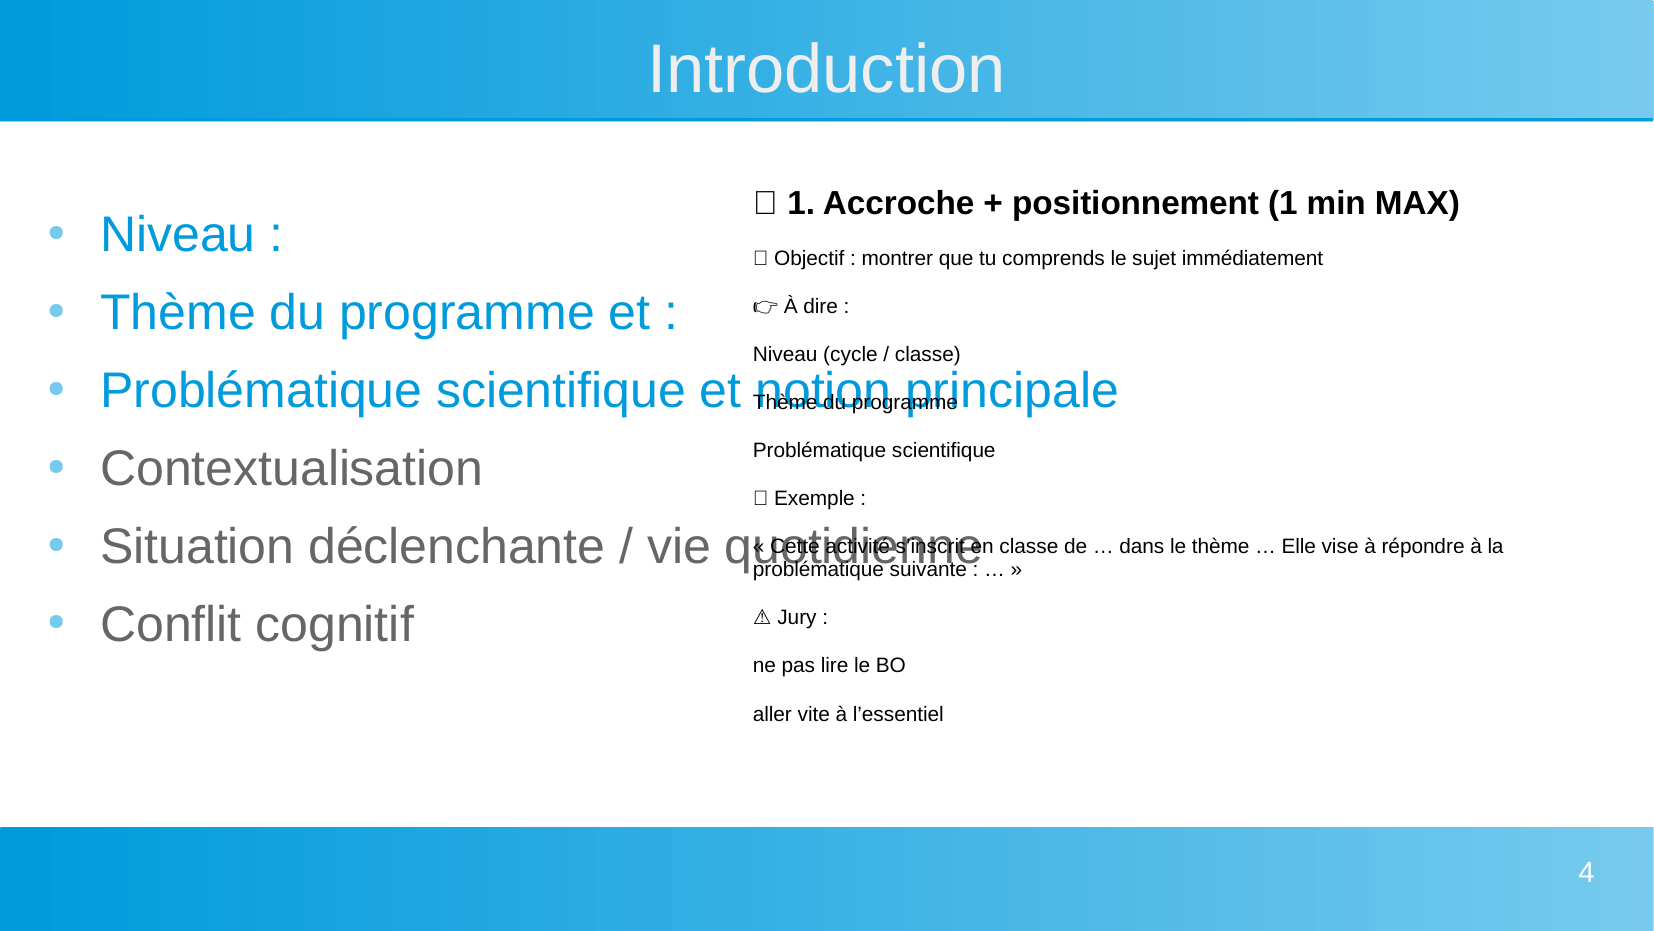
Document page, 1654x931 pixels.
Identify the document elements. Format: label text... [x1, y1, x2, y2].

title Introduction [59, 29, 1595, 108]
list Niveau : Thème du programme et : Problématique scientifique et notion principale Contextualisation Situation déclenchante / vie quotidienne Conflit cognitif [29, 206, 1565, 798]
text_box 🧭 1. Accroche + positionnement (1 min MAX) 🎯 Objectif : montrer que tu comprends le sujet immédiatement 👉 À dire : Niveau (cycle / classe) Thème du programme Problématique scientifique 💡 Exemple : « Cette activité s’inscrit en classe de … dans le thème … Elle vise à répondre à la problématique suivante : … » ⚠️ Jury : ne pas lire le BO aller vite à l’essentiel [738, 177, 1625, 777]
